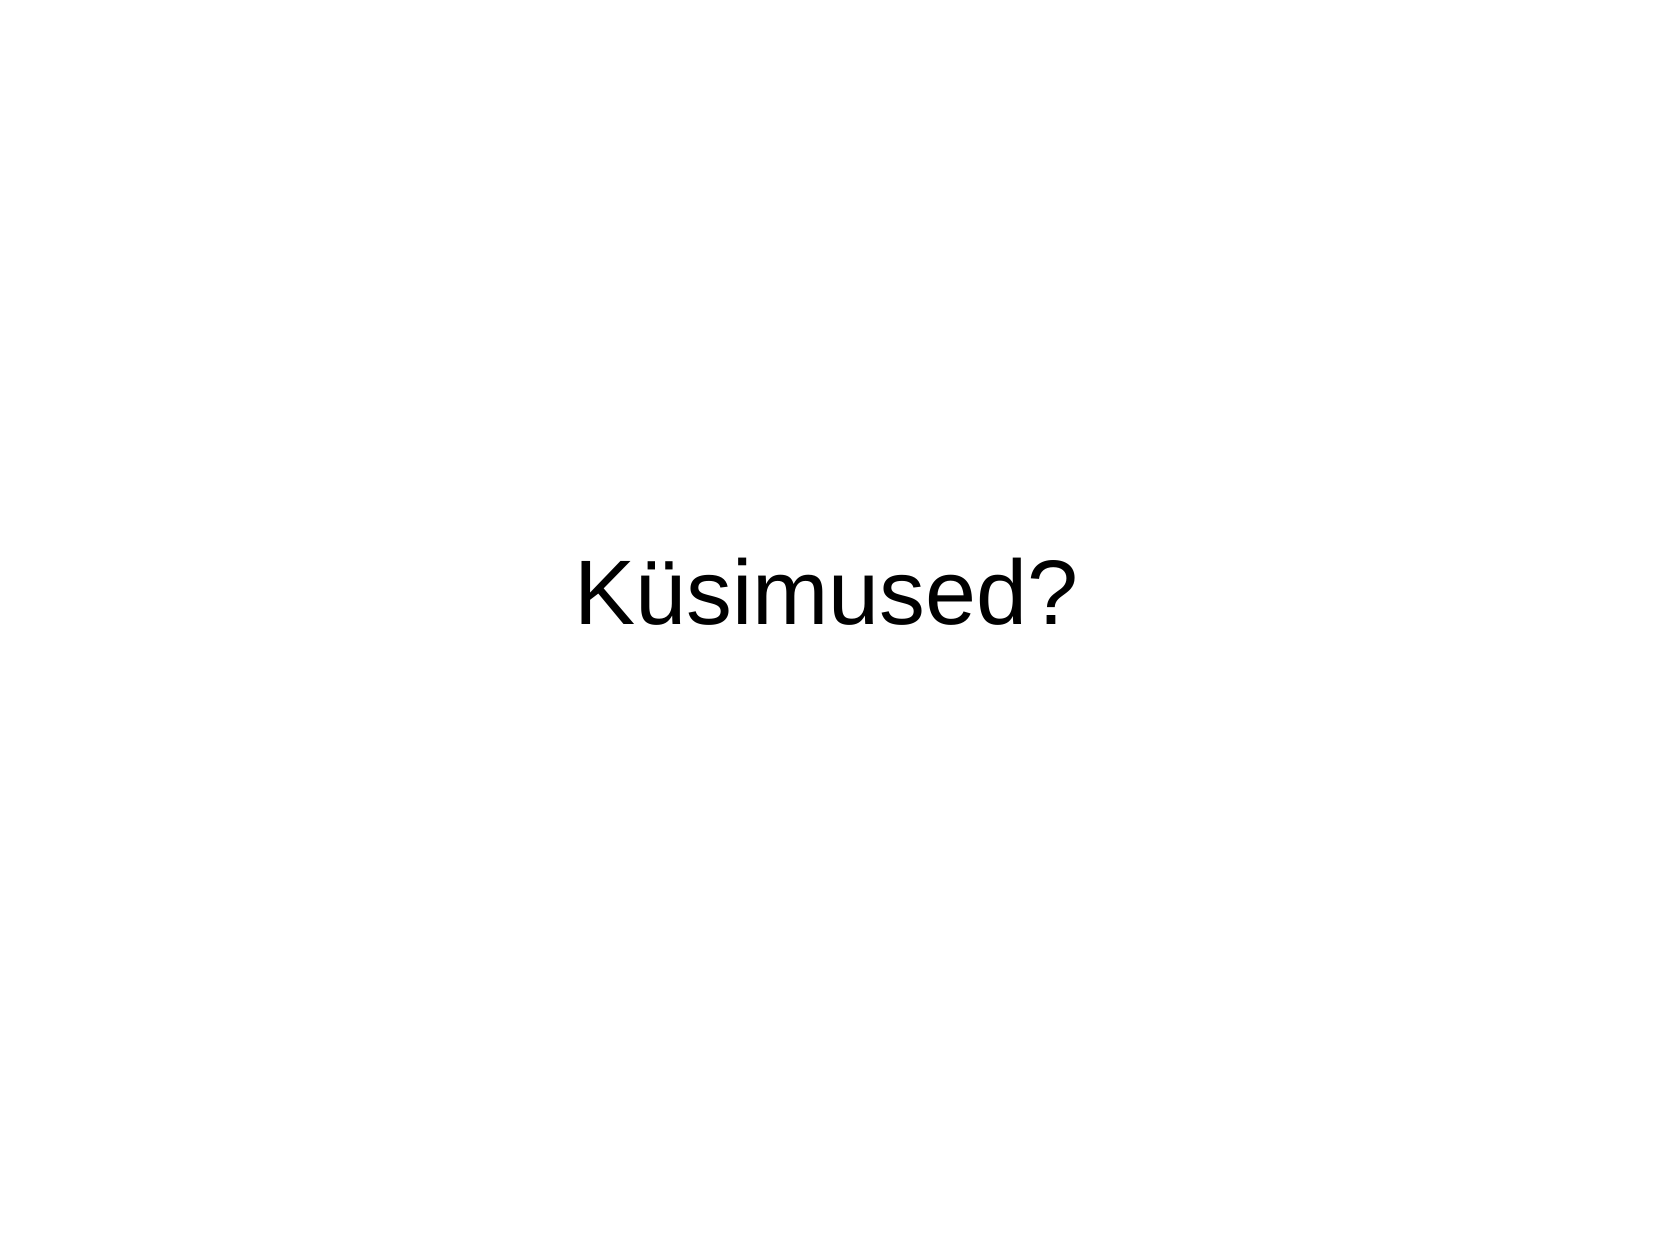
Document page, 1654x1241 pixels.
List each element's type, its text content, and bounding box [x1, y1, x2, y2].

title Küsimused? [82, 489, 1571, 697]
